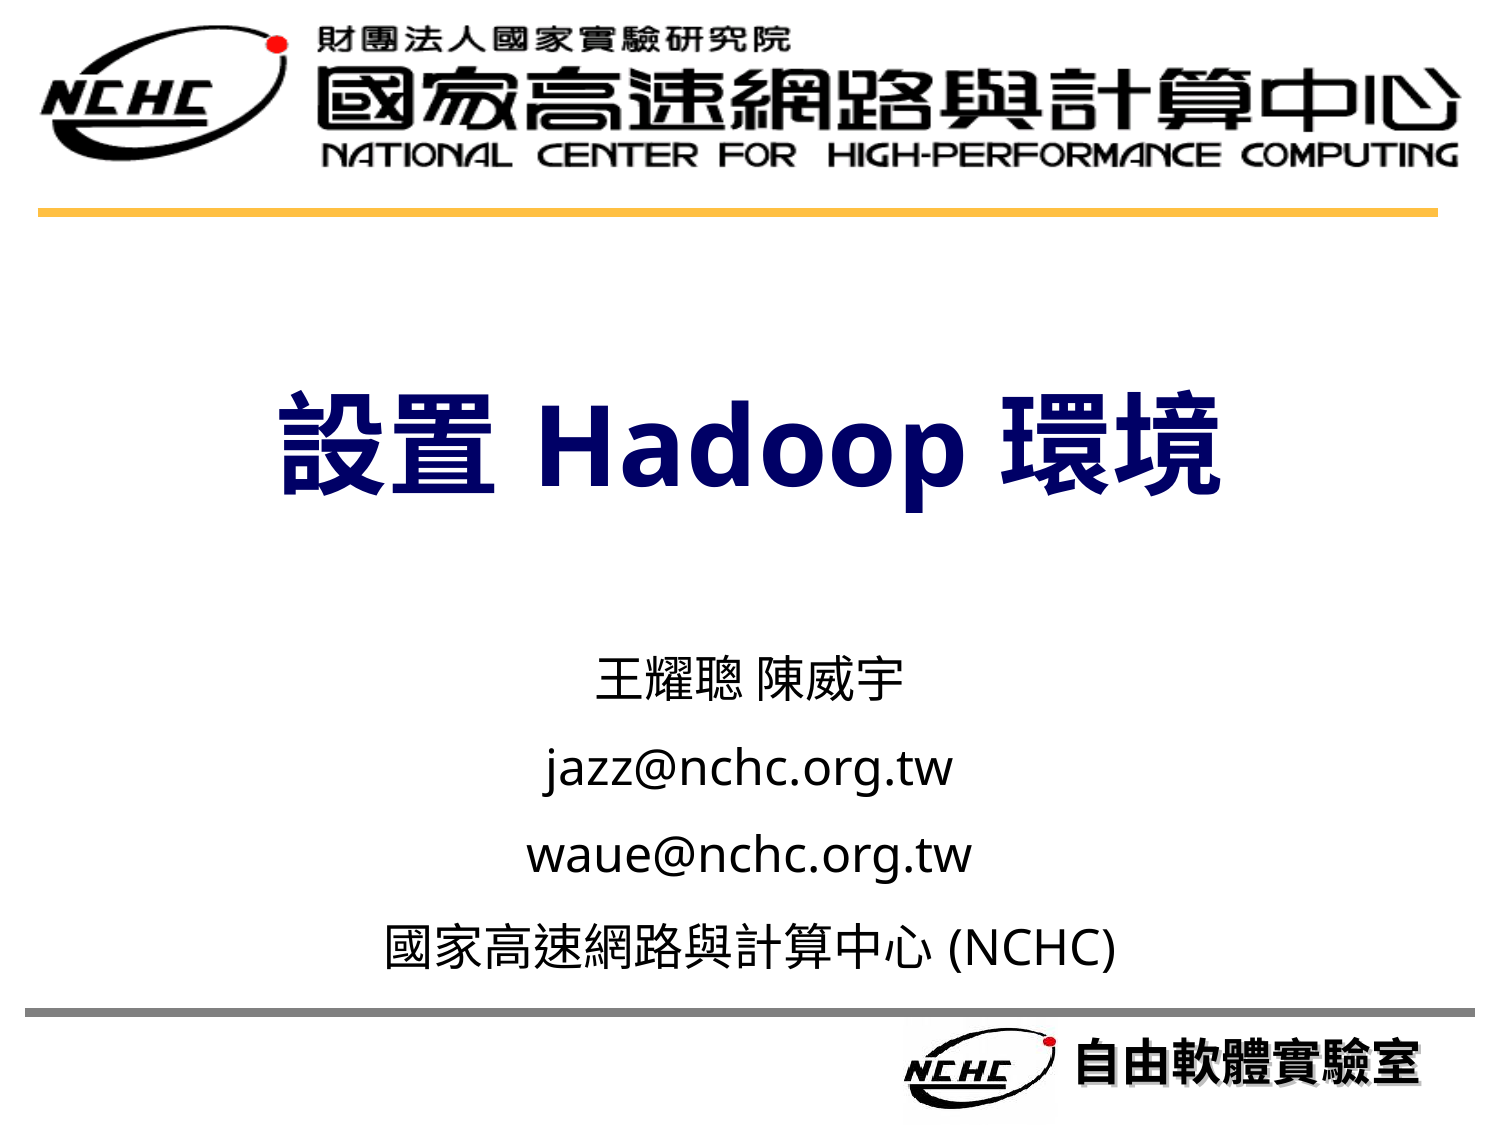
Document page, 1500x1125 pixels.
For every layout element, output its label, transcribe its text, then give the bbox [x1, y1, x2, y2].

text_box 王耀聰 陳威宇 jazz@nchc.org.tw waue@nchc.org.tw 國家高速網路與計算中心(NCHC) [225, 624, 1276, 1001]
picture [903, 1017, 1058, 1125]
title 設置Hadoop環境 [112, 299, 1388, 576]
